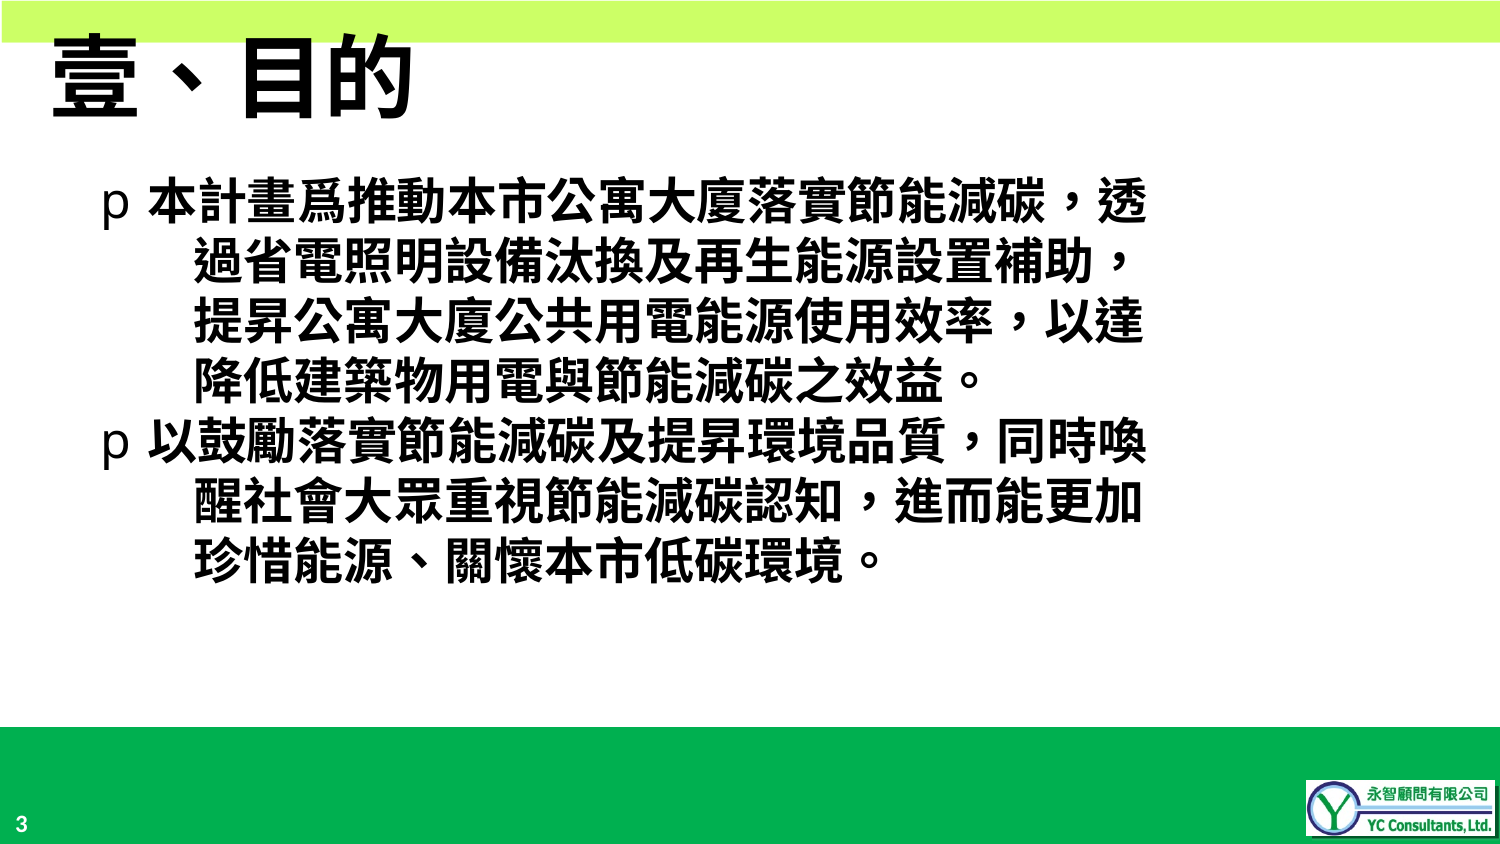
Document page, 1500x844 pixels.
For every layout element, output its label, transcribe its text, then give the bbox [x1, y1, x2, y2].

text_box 壹、目的 [34, 4, 1252, 145]
text_box 本計畫爲推動本市公寓大廈落實節能減碳，透過省電照明設備汰換及再生能源設置補助，提昇公寓大廈公共用電能源使用效率，以達降低建築物用電與節能減碳之效益。 以鼓勵落實節能減碳及提昇環境品質，同時喚醒社會大眾重視節能減碳認知，進而能更加珍惜能源、關懷本市低碳環境。 [85, 162, 1201, 597]
text_box 3 [0, 799, 89, 843]
text_box [2, 1, 1500, 42]
